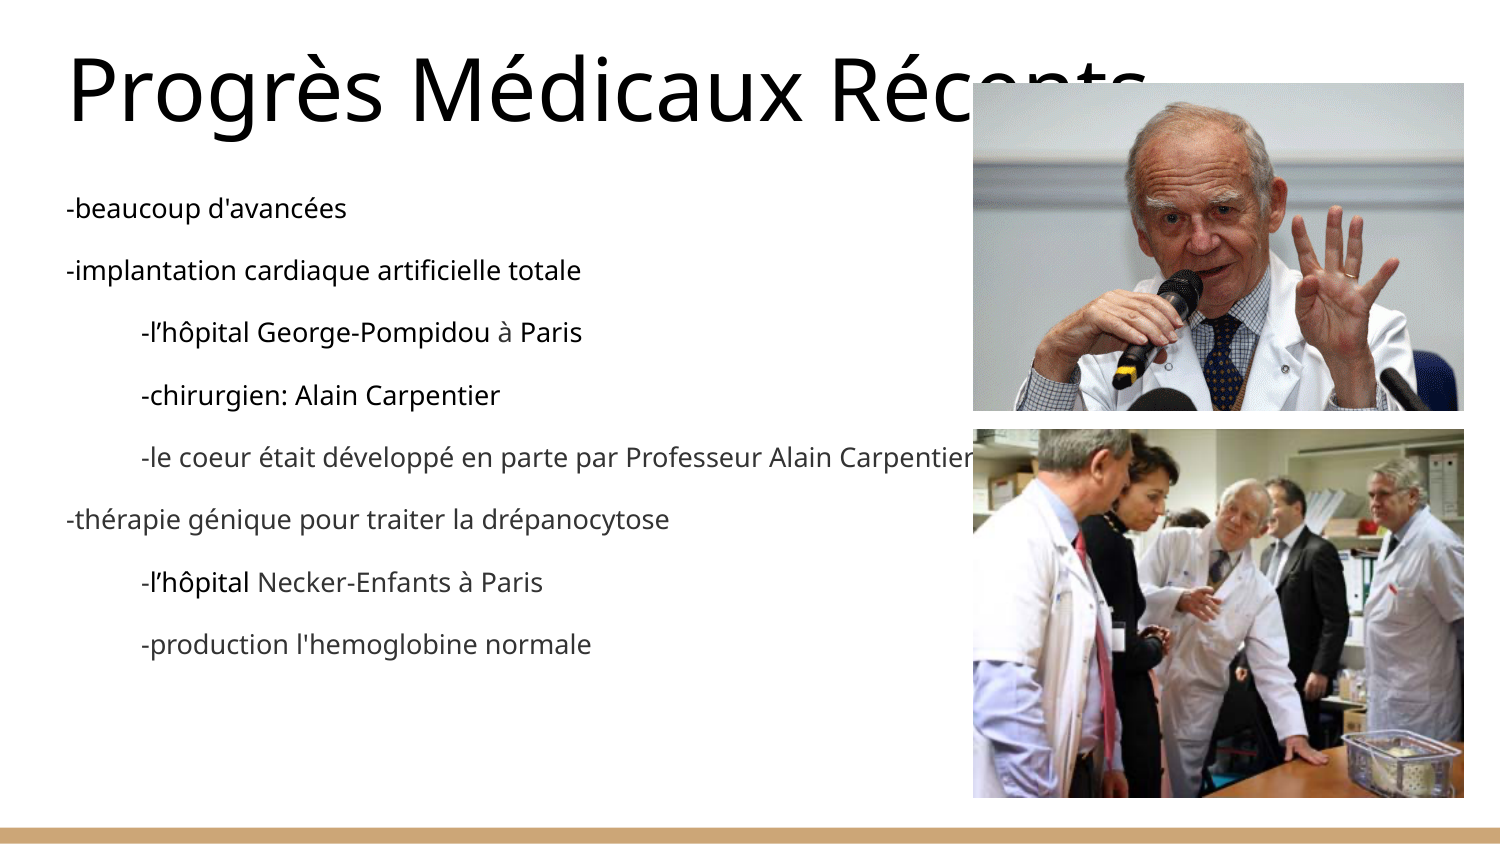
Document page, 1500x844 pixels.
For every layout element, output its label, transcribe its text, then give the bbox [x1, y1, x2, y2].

title Progrès Médicaux Récents [51, 17, 1449, 154]
picture [973, 83, 1464, 411]
list -beaucoup d'avancées -implantation cardiaque artificielle totale -l’hôpital George-Pompidou à Paris -chirurgien: Alain Carpentier -le coeur était développé en parte par Professeur Alain Carpentier -thérapie génique pour traiter la drépanocytose -l’hôpital Necker-Enfants à Paris -production l'hemoglobine normale [51, 171, 1029, 815]
picture [973, 429, 1464, 798]
